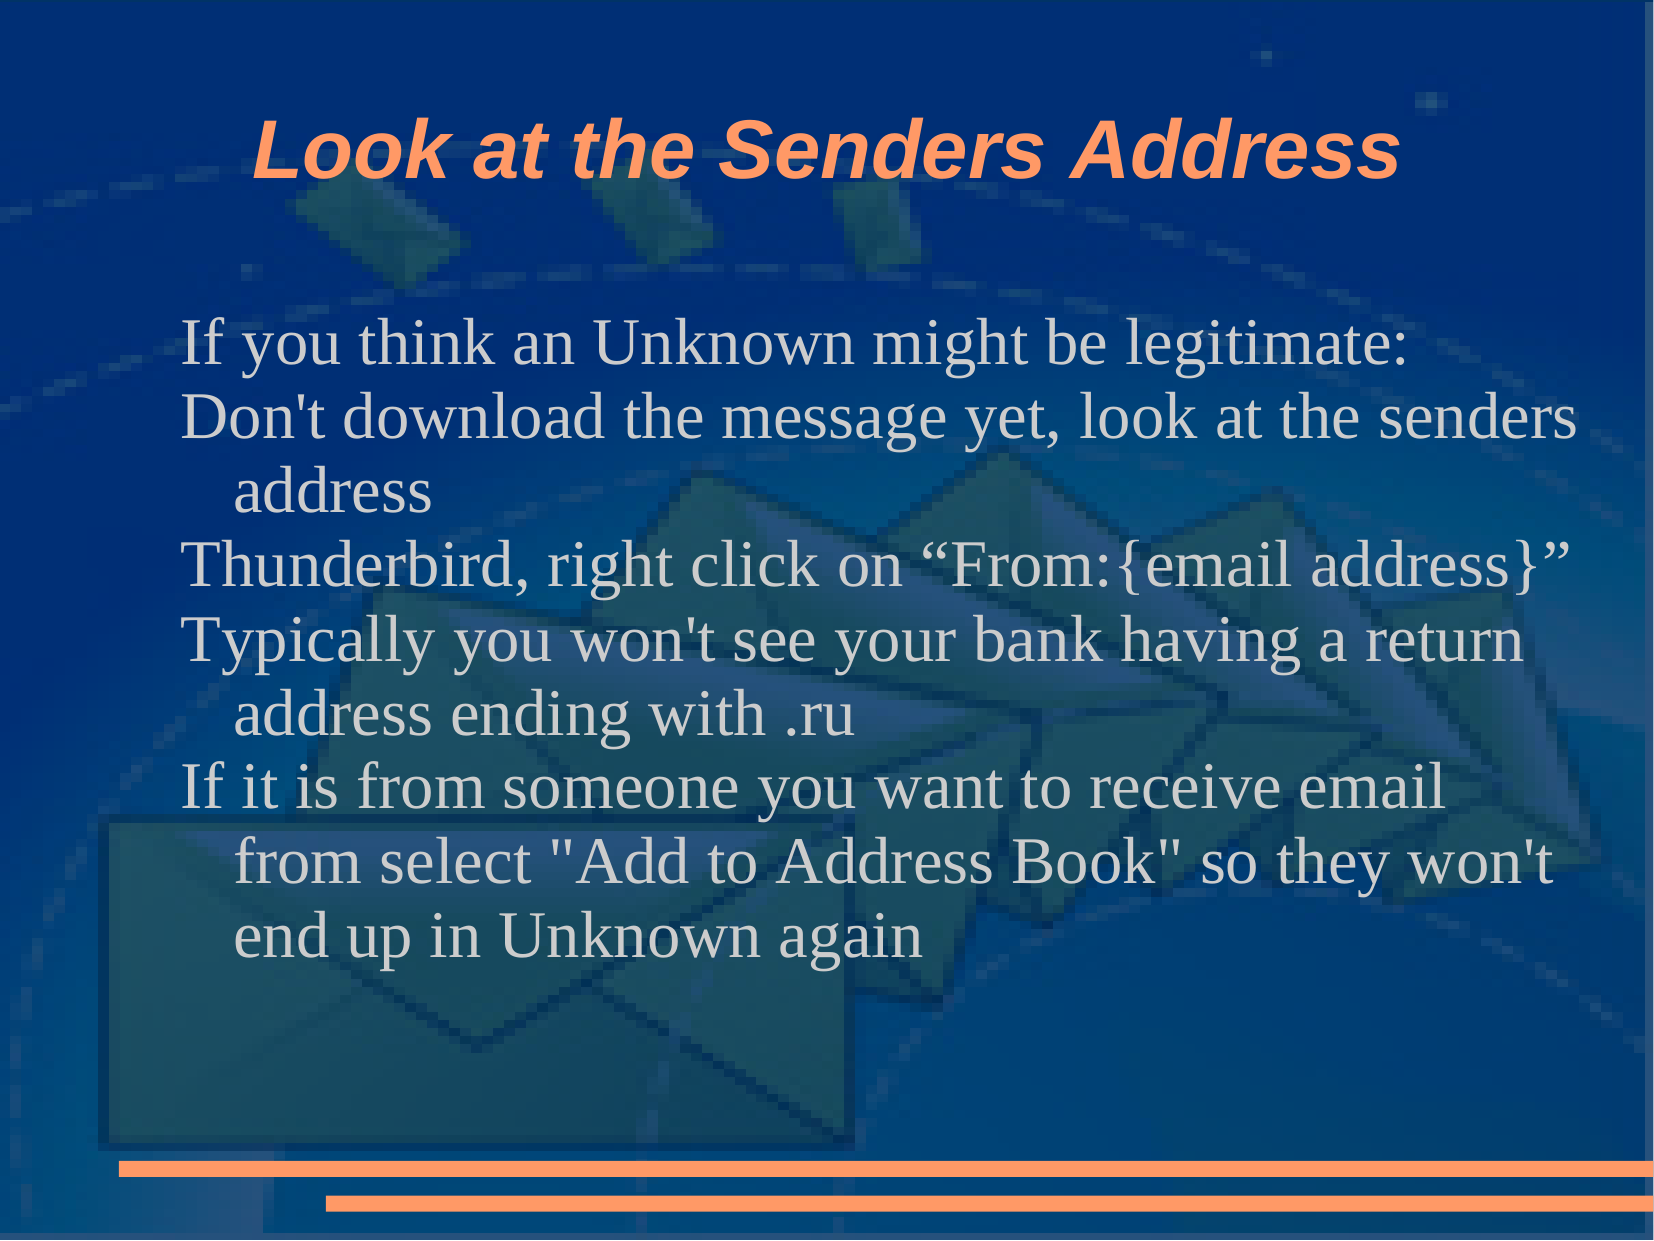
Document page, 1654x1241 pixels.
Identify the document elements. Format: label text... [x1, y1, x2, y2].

title Look at the Senders Address [121, 46, 1534, 254]
subtitle If you think an Unknown might be legitimate: Don't download the message yet, look at the senders address Thunderbird, right click on “From:{email address}” Typically you won't see your bank having a return address ending with .ru If it is from someone you want to receive email from select "Add to Address Book" so they won't end up in Unknown again [145, 233, 1585, 1044]
